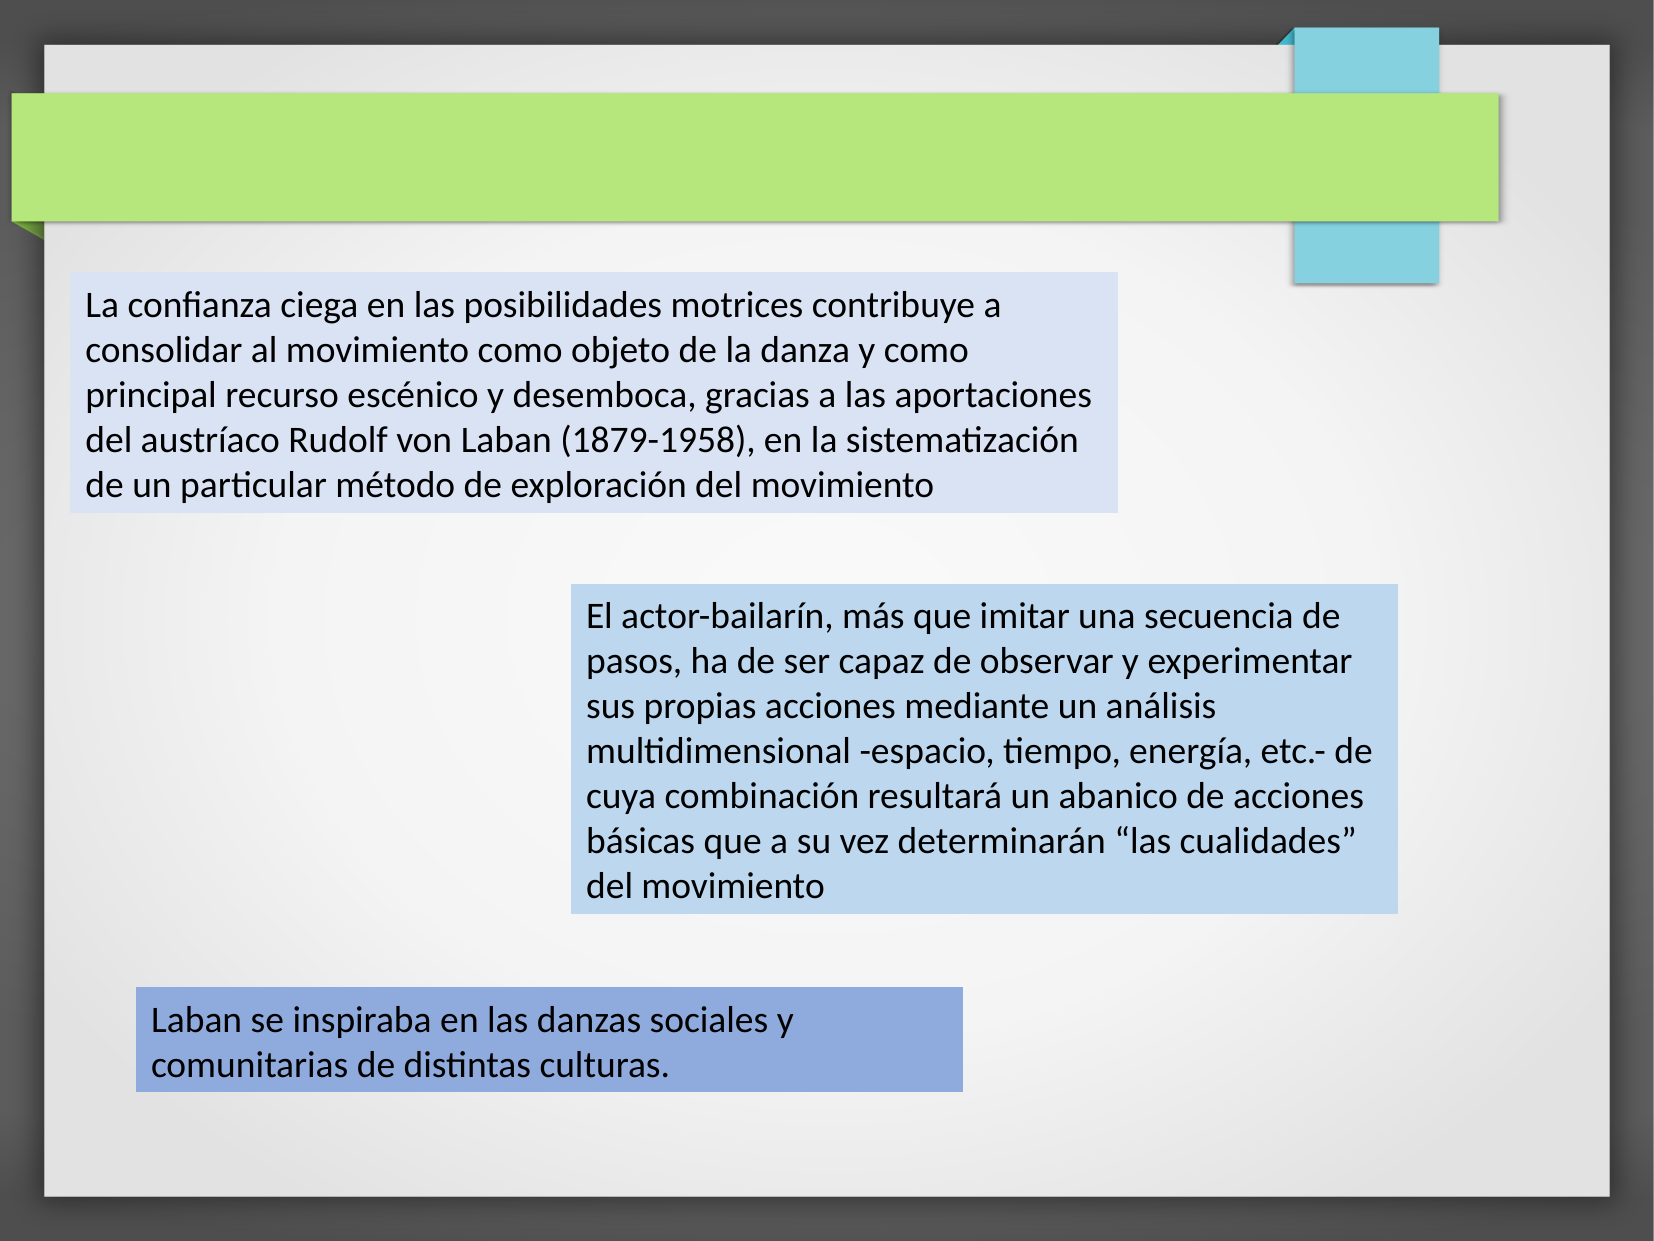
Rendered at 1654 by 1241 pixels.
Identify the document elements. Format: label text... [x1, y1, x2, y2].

text_box El actor-bailarín, más que imitar una secuencia de pasos, ha de ser capaz de observar y experimentar sus propias acciones mediante un análisis multidimensional -espacio, tiempo, energía, etc.- de cuya combinación resultará un abanico de acciones básicas que a su vez determinarán “las cualidades” del movimiento [571, 584, 1398, 914]
text_box Laban se inspiraba en las danzas sociales y comunitarias de distintas culturas. [136, 987, 963, 1092]
text_box La confianza ciega en las posibilidades motrices contribuye a consolidar al movimiento como objeto de la danza y como principal recurso escénico y desemboca, gracias a las aportaciones del austríaco Rudolf von Laban (1879-1958), en la sistematización de un particular método de exploración del movimiento [70, 272, 1118, 513]
